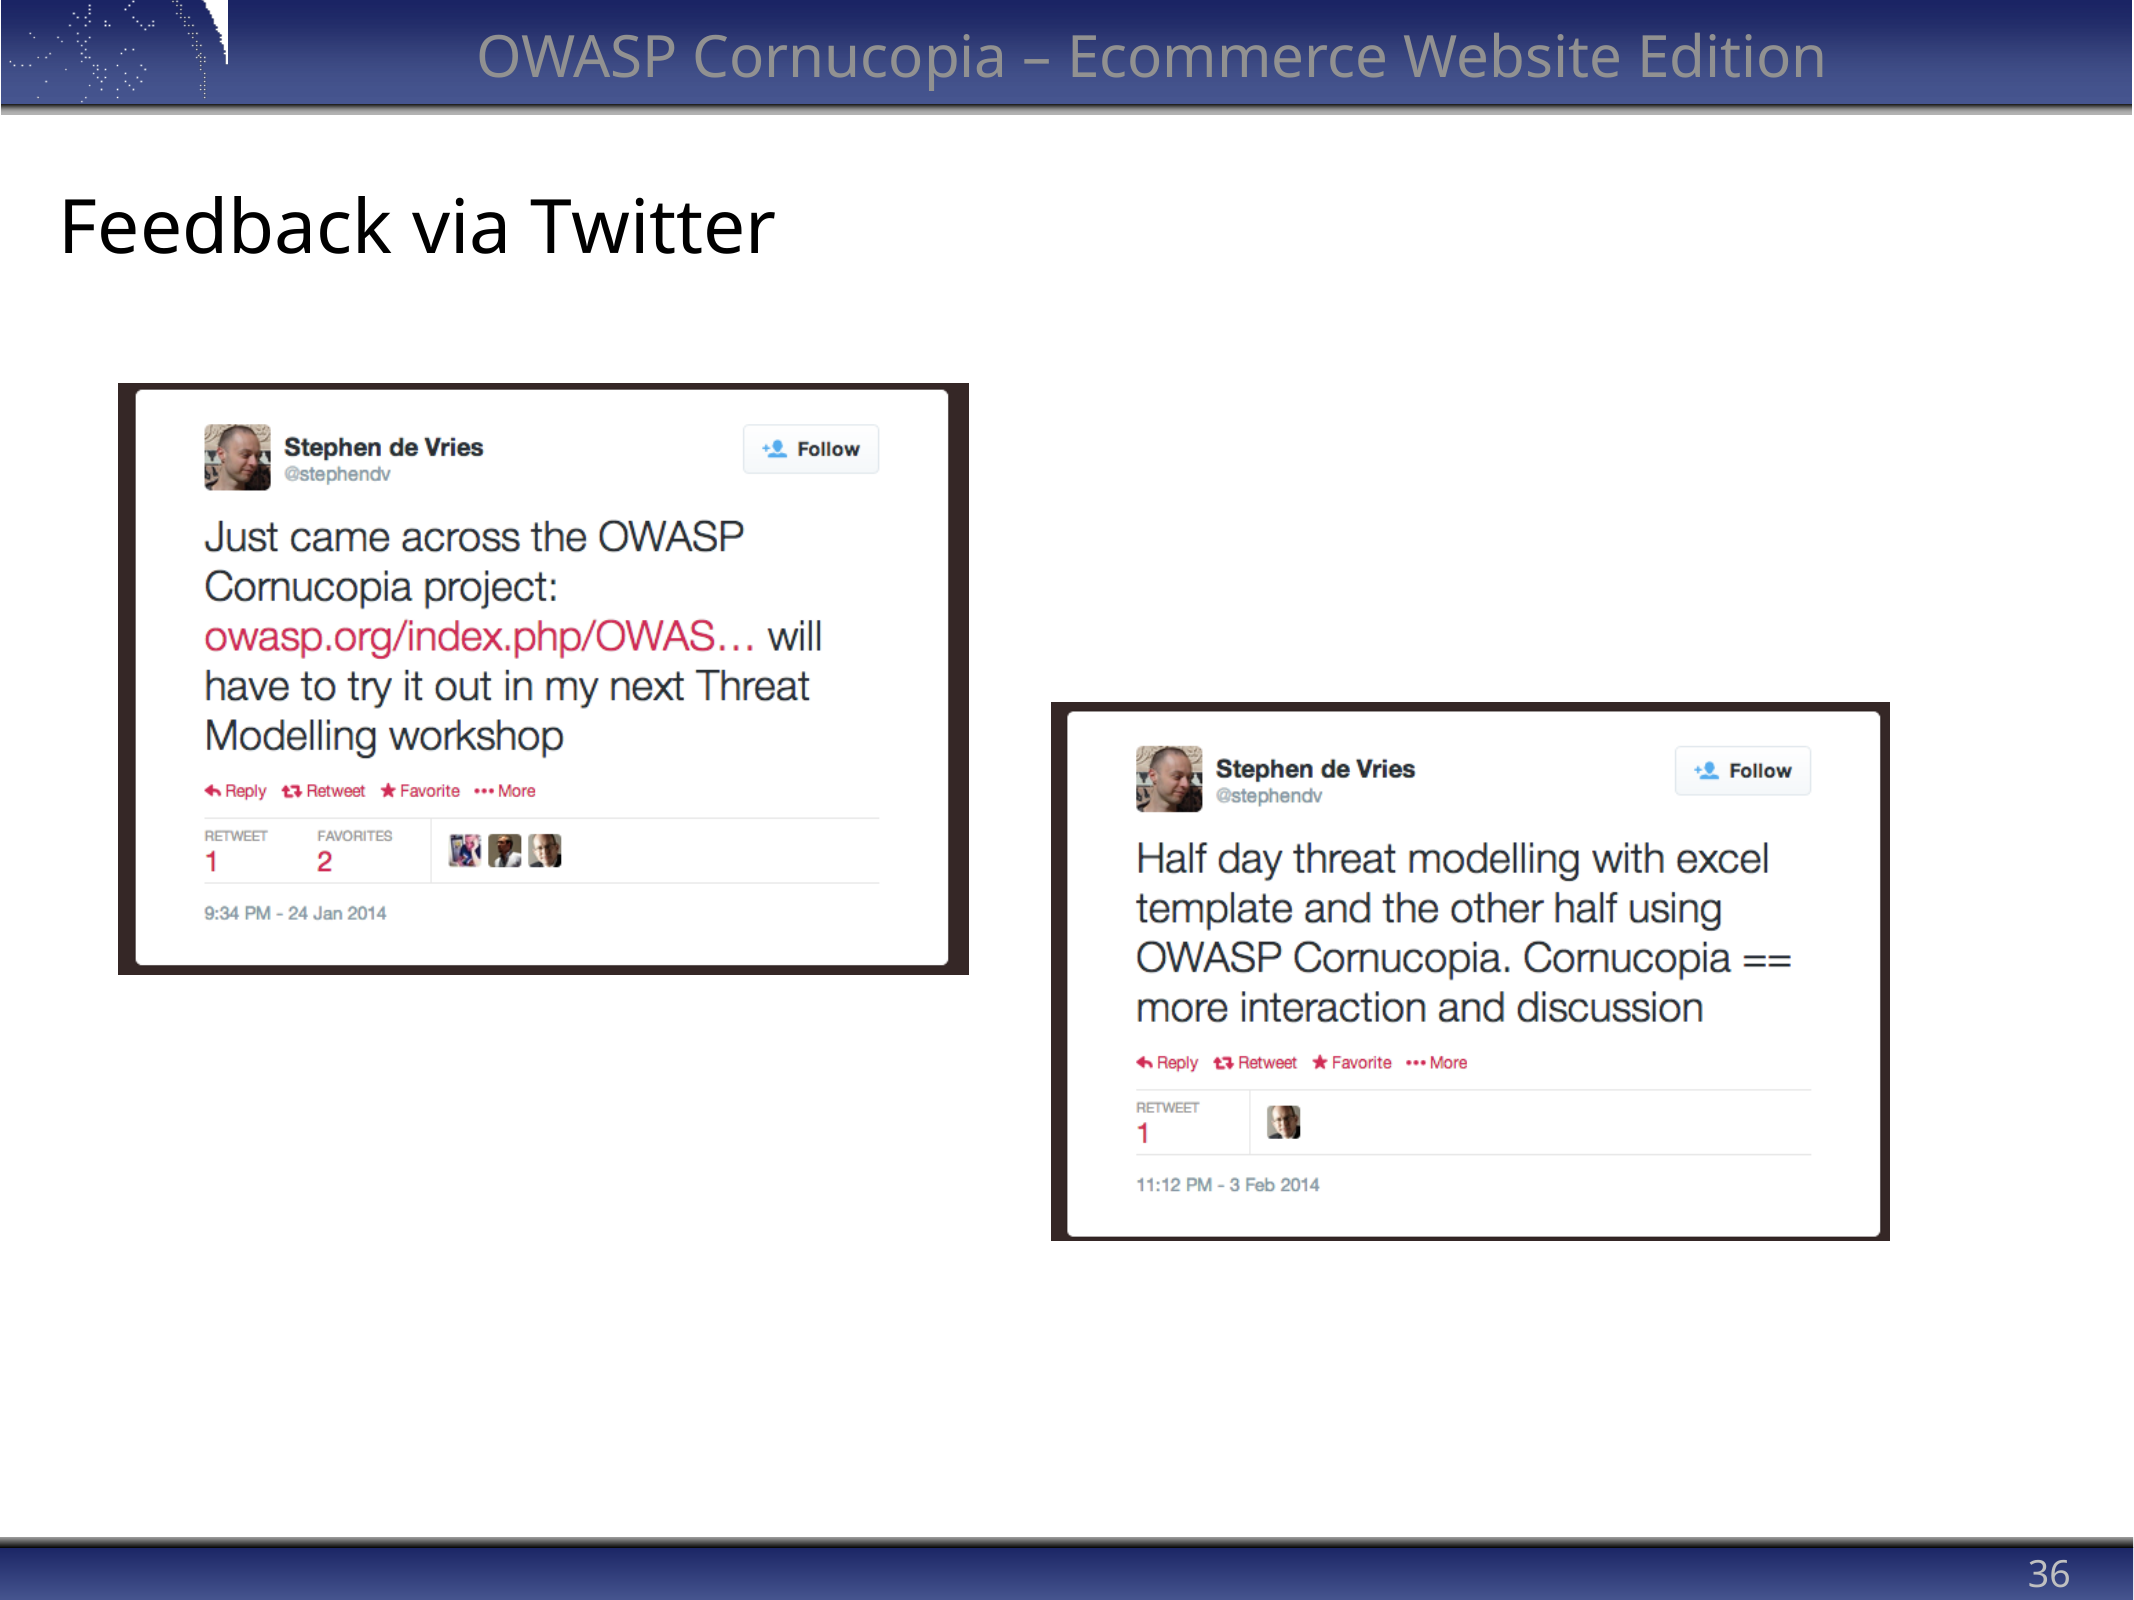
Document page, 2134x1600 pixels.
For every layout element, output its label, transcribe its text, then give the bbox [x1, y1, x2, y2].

picture [1051, 702, 1890, 1241]
title Feedback via Twitter [58, 124, 2126, 325]
picture [118, 383, 969, 975]
